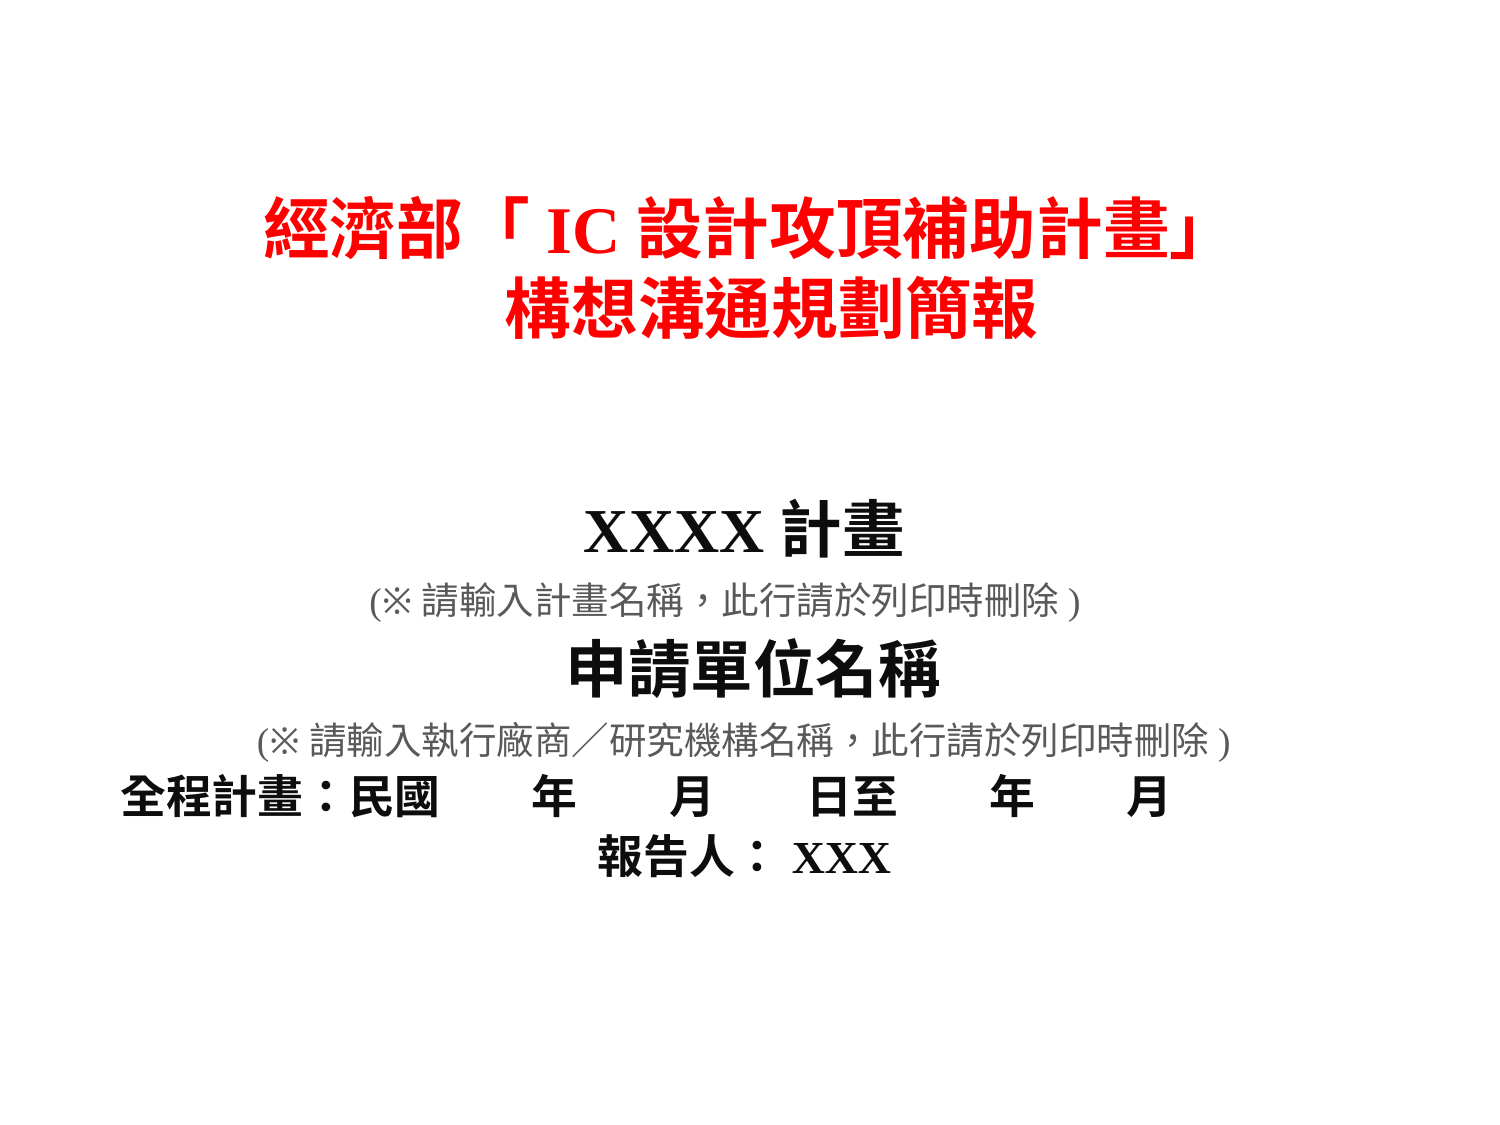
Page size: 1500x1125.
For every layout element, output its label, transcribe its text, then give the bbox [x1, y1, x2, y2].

text_box 經濟部「IC設計攻頂補助計畫」 構想溝通規劃簡報 [82, 102, 1418, 433]
text_box XXXX計畫 (※請輸入計畫名稱，此行請於列印時刪除) 申請單位名稱 (※請輸入執行廠商／研究機構名稱，此行請於列印時刪除) 全程計畫：民國 年 月 日至 年 月 報告人：XXX [41, 492, 1448, 932]
